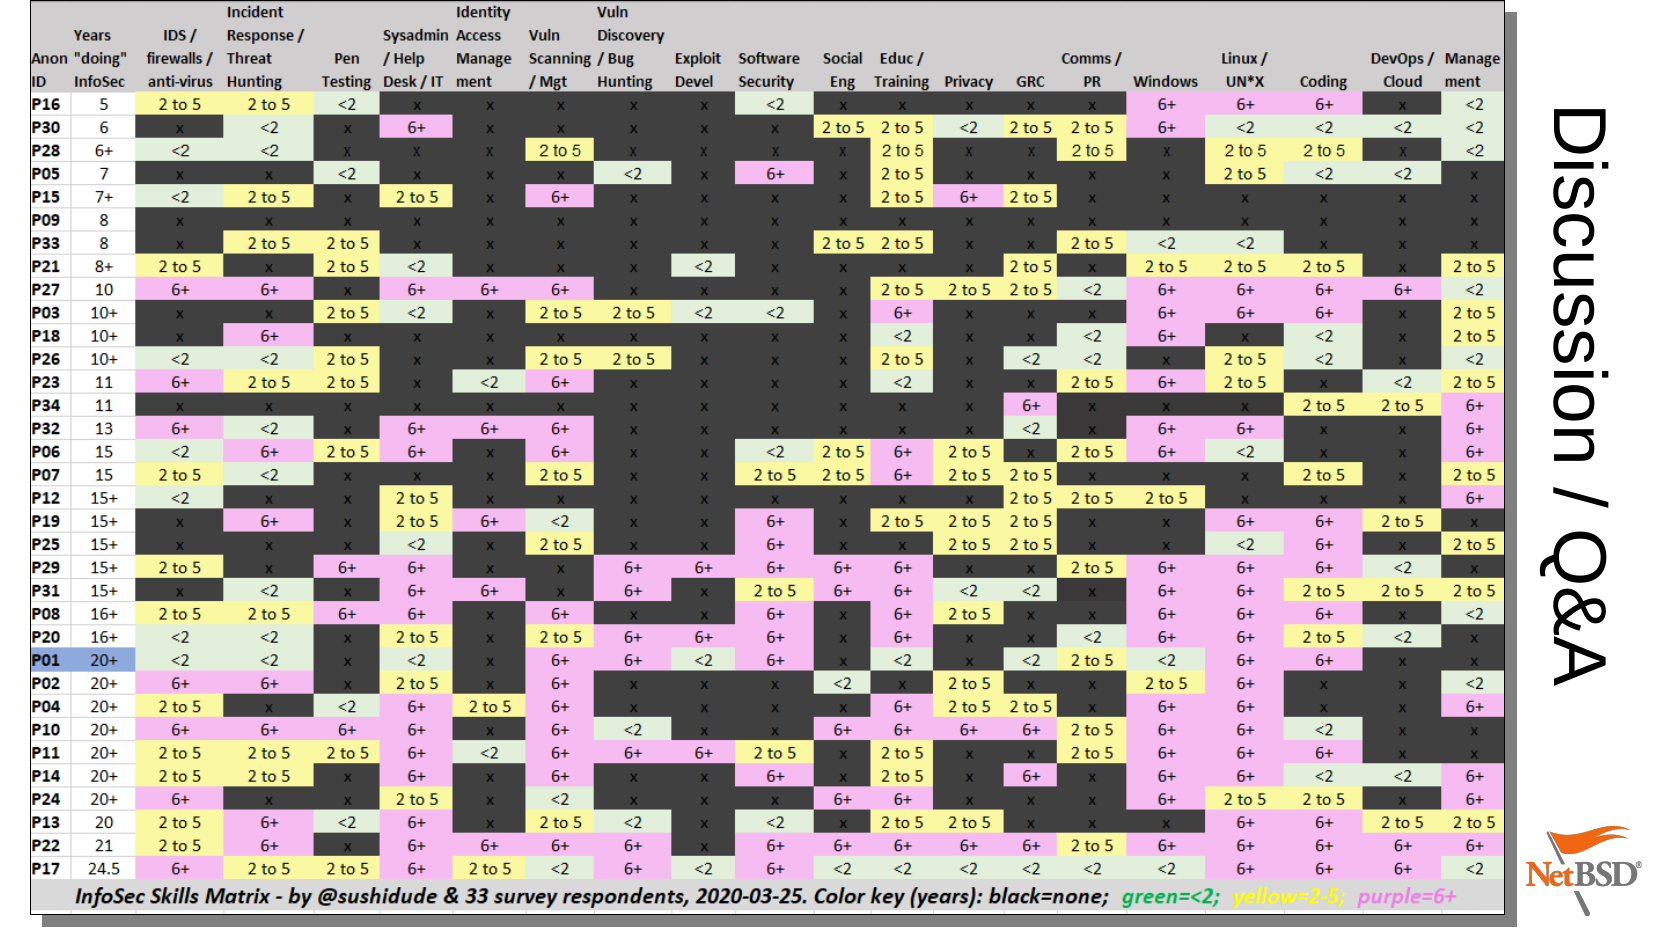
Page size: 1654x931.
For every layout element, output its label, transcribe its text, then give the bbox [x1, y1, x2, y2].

picture [30, 0, 1505, 915]
text_box Discussion / Q&A [1503, 88, 1630, 709]
picture [1526, 826, 1642, 916]
